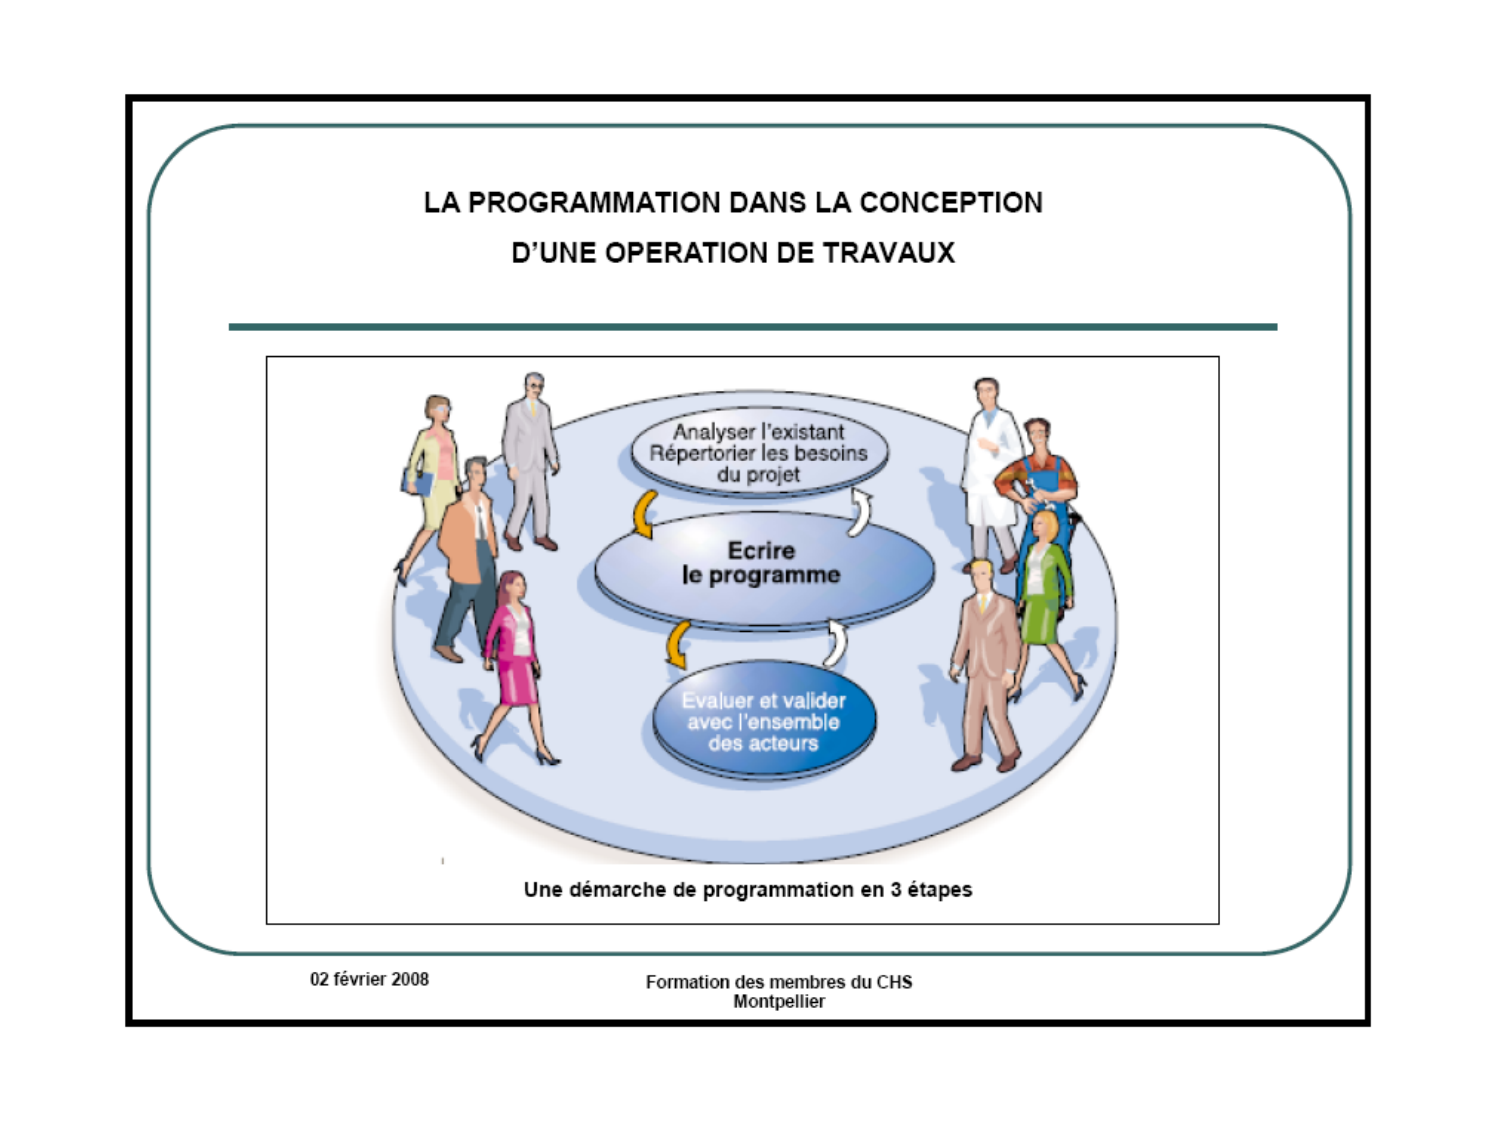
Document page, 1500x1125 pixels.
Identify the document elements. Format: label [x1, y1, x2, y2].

picture [121, 90, 1379, 1035]
